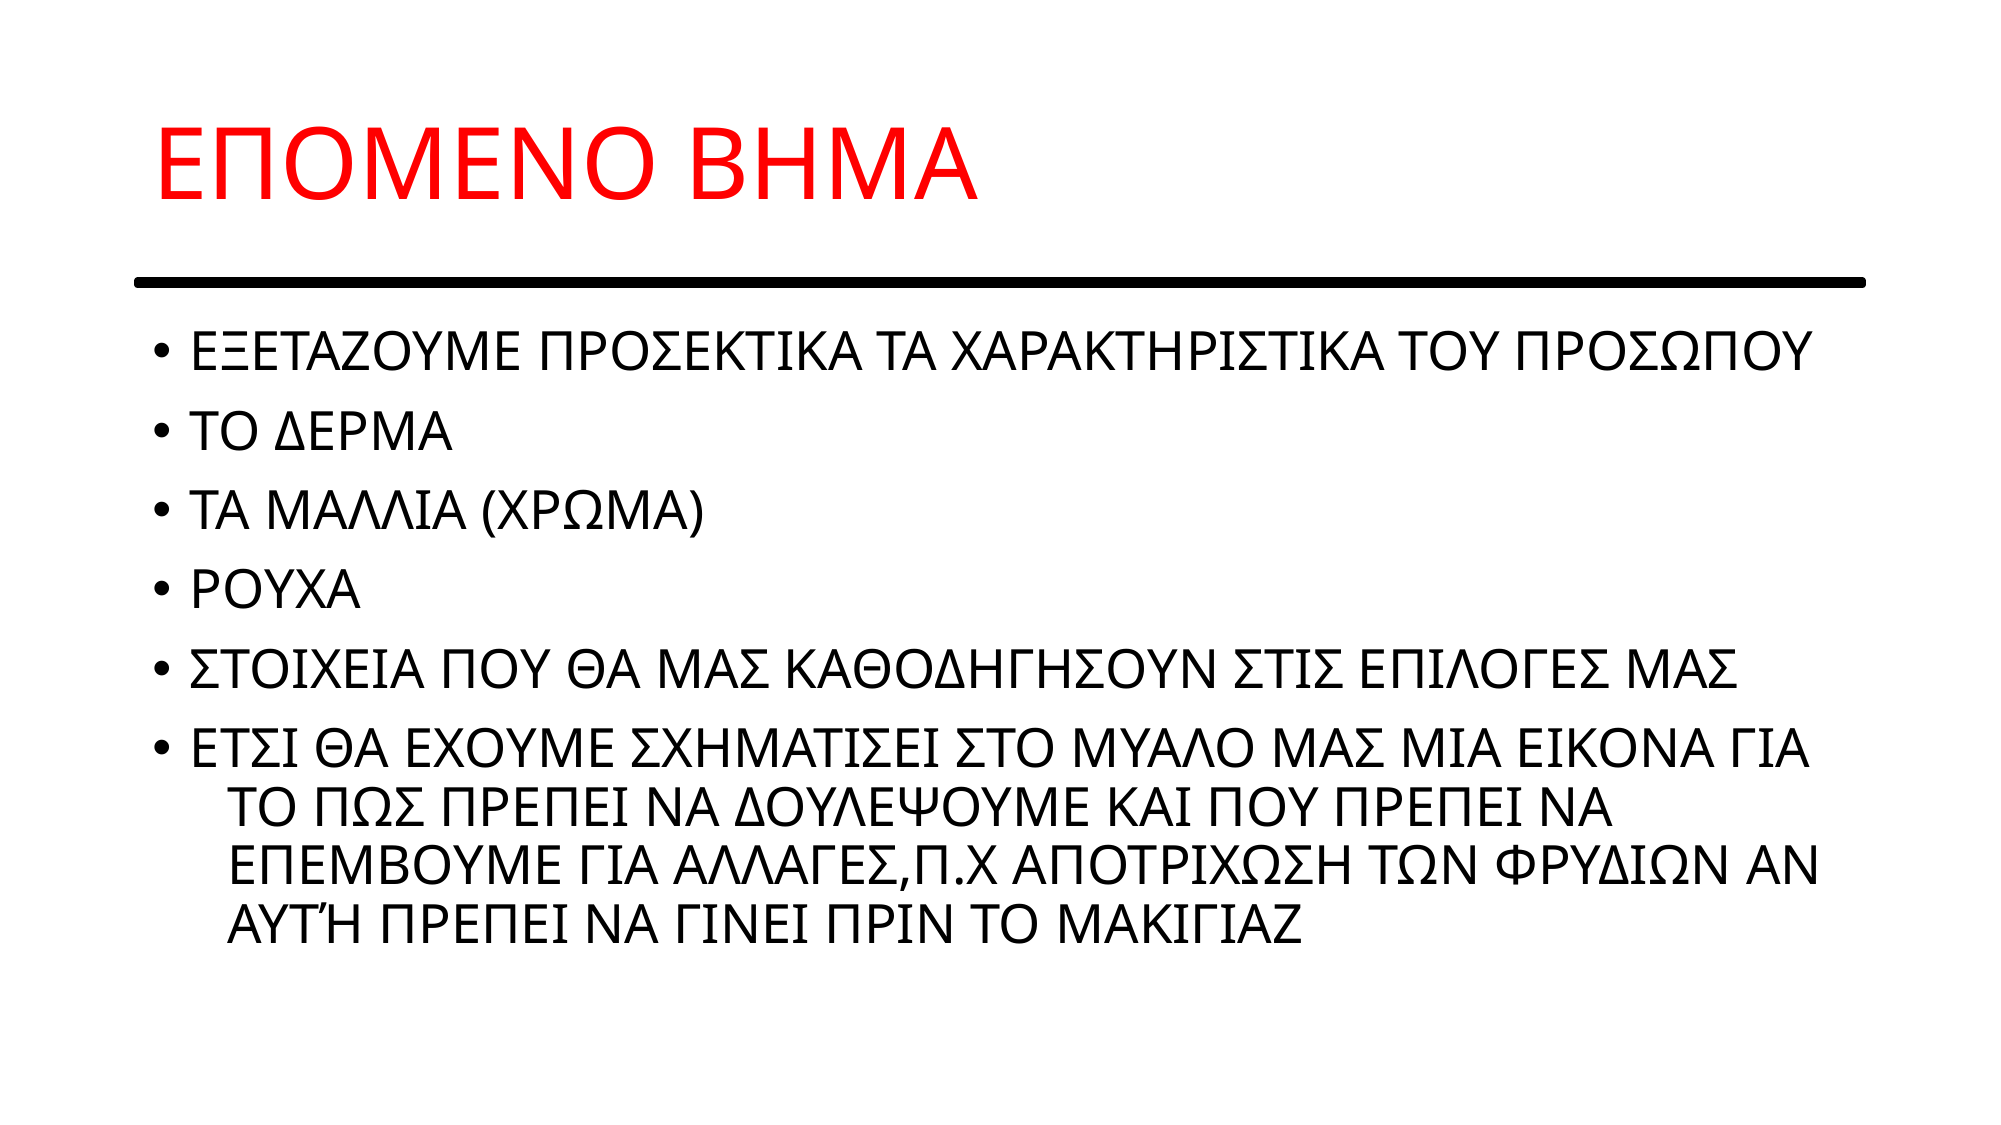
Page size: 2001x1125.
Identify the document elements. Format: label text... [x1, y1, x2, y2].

list ΕΞΕΤΑΖΟΥΜΕ ΠΡΟΣΕΚΤΙΚΑ ΤΑ ΧΑΡΑΚΤΗΡΙΣΤΙΚΑ ΤΟΥ ΠΡΟΣΩΠΟΥ ΤΟ ΔΕΡΜΑ ΤΑ ΜΑΛΛΙΑ (ΧΡΩΜΑ) ΡΟΥΧΑ ΣΤΟΙΧΕΙΑ ΠΟΥ ΘΑ ΜΑΣ ΚΑΘΟΔΗΓΗΣΟΥΝ ΣΤΙΣ ΕΠΙΛΟΓΕΣ ΜΑΣ ΕΤΣΙ ΘΑ ΕΧΟΥΜΕ ΣΧΗΜΑΤΙΣΕΙ ΣΤΟ ΜΥΑΛΟ ΜΑΣ ΜΙΑ ΕΙΚΟΝΑ ΓΙΑ ΤΟ ΠΩΣ ΠΡΕΠΕΙ ΝΑ ΔΟΥΛΕΨΟΥΜΕ ΚΑΙ ΠΟΥ ΠΡΕΠΕΙ ΝΑ ΕΠΕΜΒΟΥΜΕ ΓΙΑ ΑΛΛΑΓΕΣ,Π.Χ ΑΠΟΤΡΙΧΩΣΗ ΤΩΝ ΦΡΥΔΙΩΝ ΑΝ ΑΥΤΉ ΠΡΕΠΕΙ ΝΑ ΓΙΝΕΙ ΠΡΙΝ ΤΟ ΜΑΚΙΓΙΑΖ [137, 316, 1863, 1014]
title ΕΠΟΜΕΝΟ ΒΗΜΑ [137, 59, 1056, 259]
